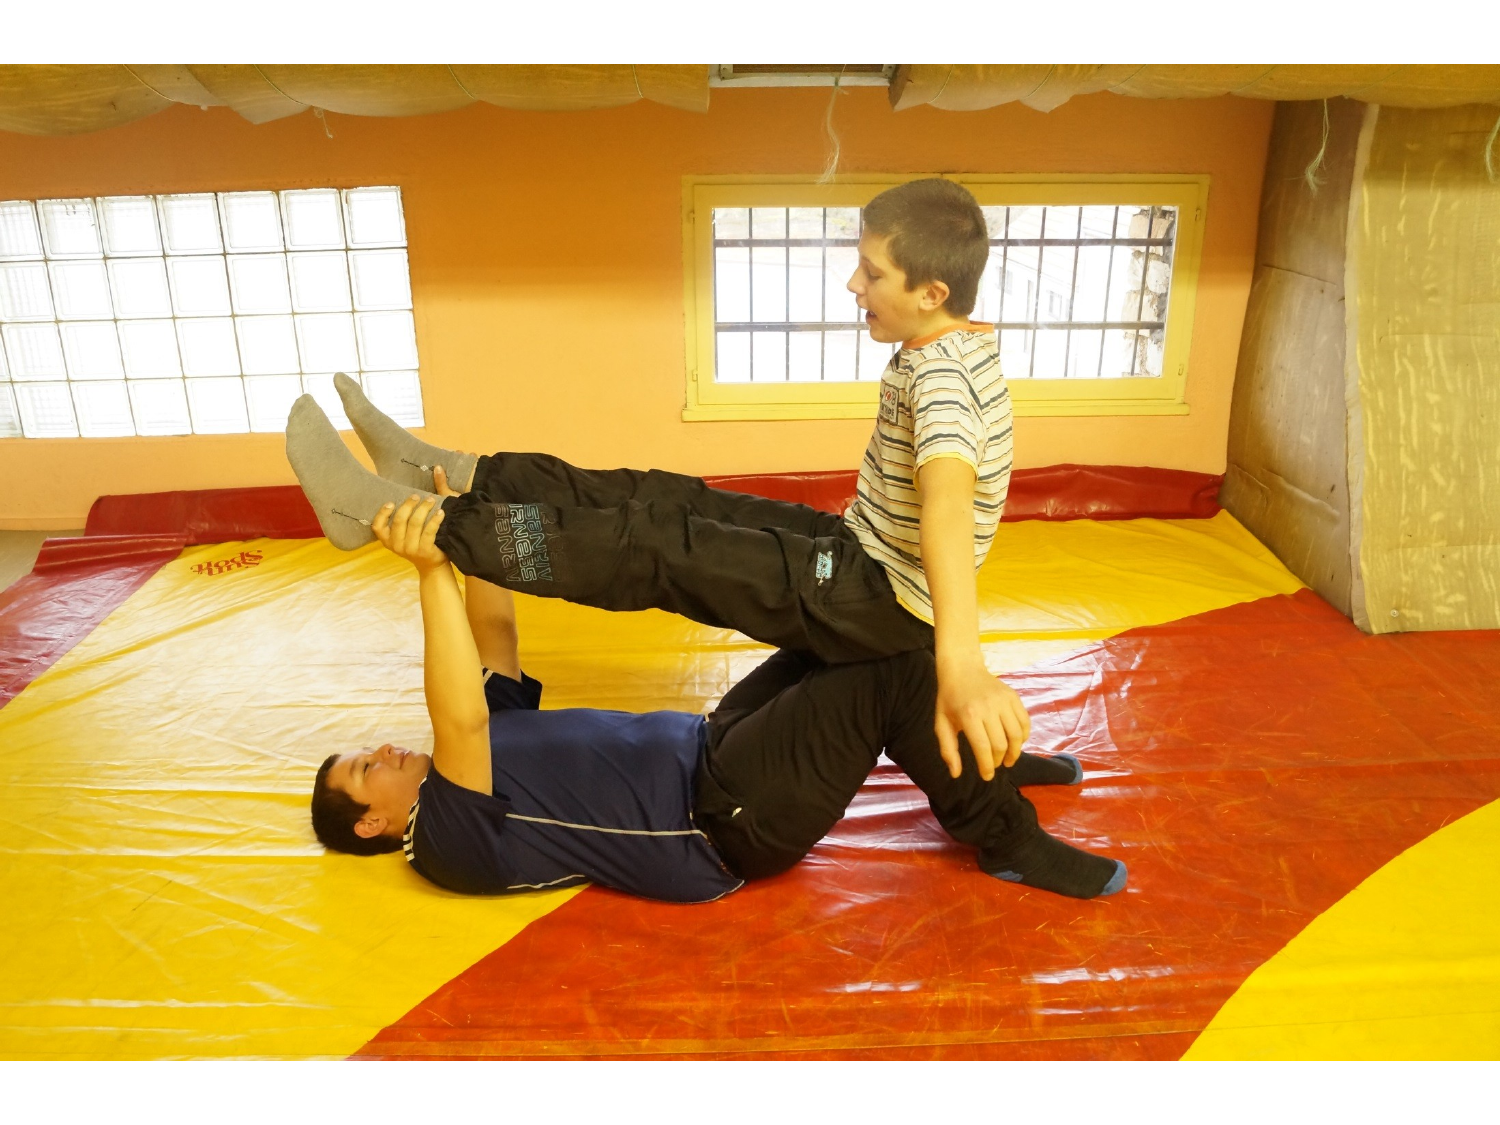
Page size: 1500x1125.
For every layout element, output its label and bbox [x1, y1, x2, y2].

picture [0, 64, 1500, 1061]
